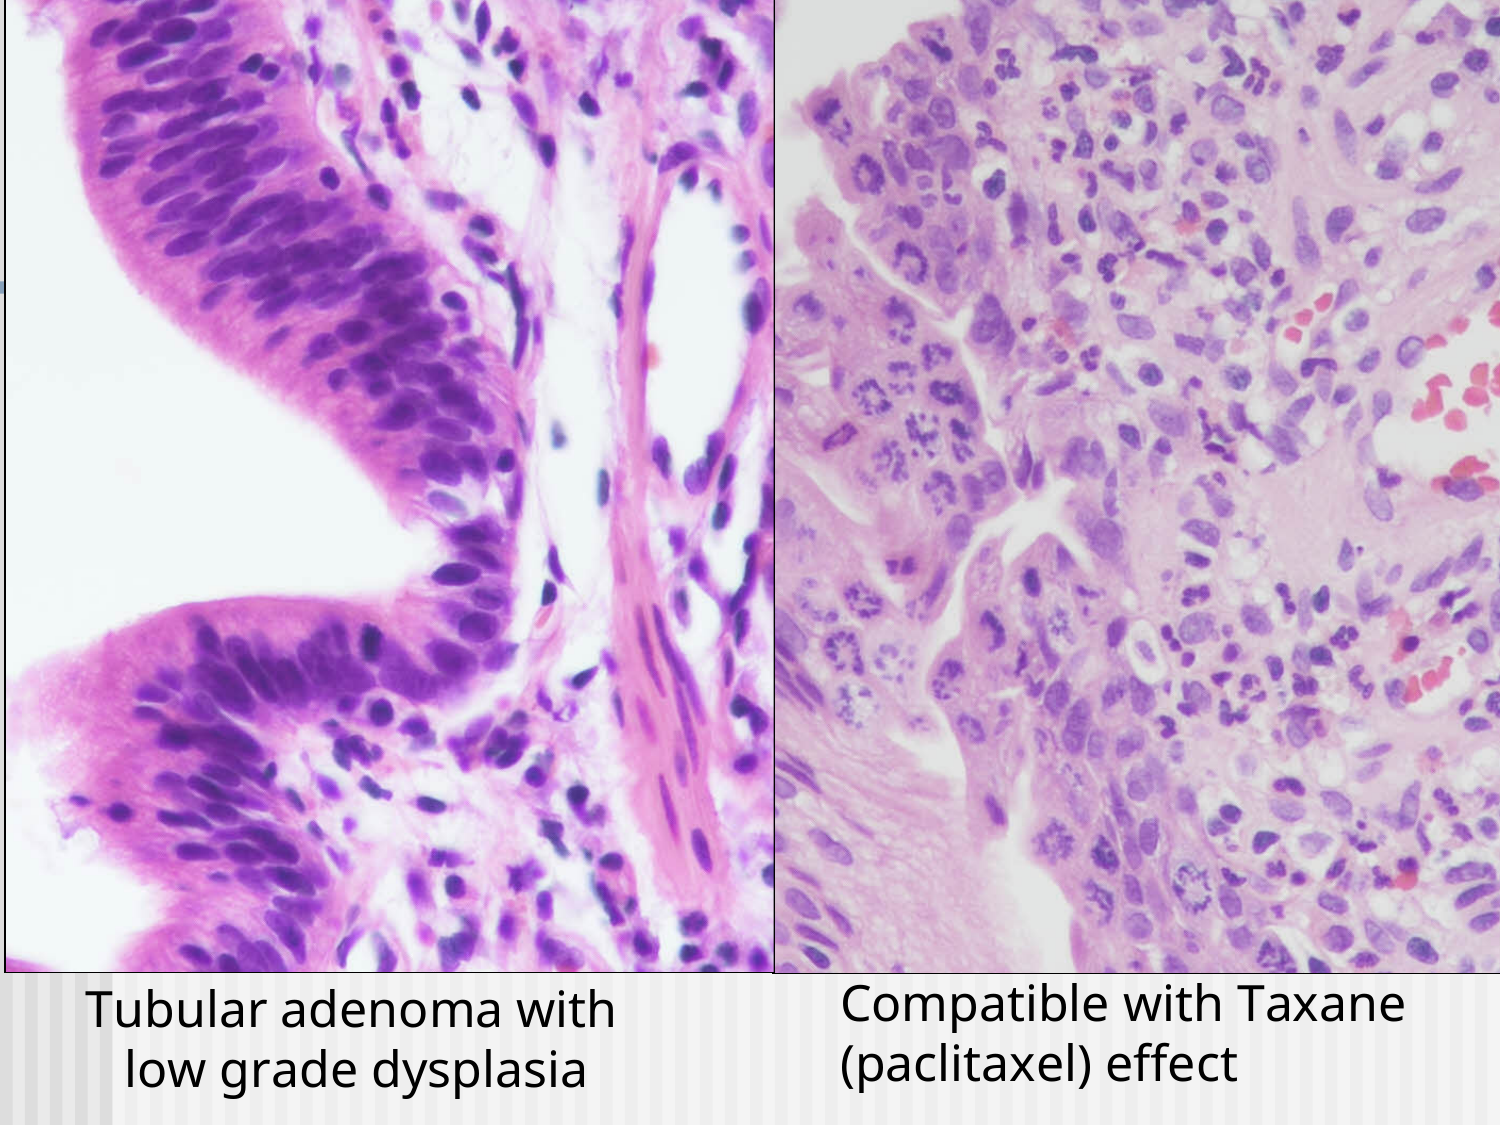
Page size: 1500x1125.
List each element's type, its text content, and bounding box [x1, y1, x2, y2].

list Compatible with Taxane (paclitaxel) effect [750, 964, 1500, 1125]
picture [5, 0, 774, 972]
picture [775, 0, 1500, 964]
text_box Tubular adenoma with low grade dysplasia [70, 969, 821, 1105]
